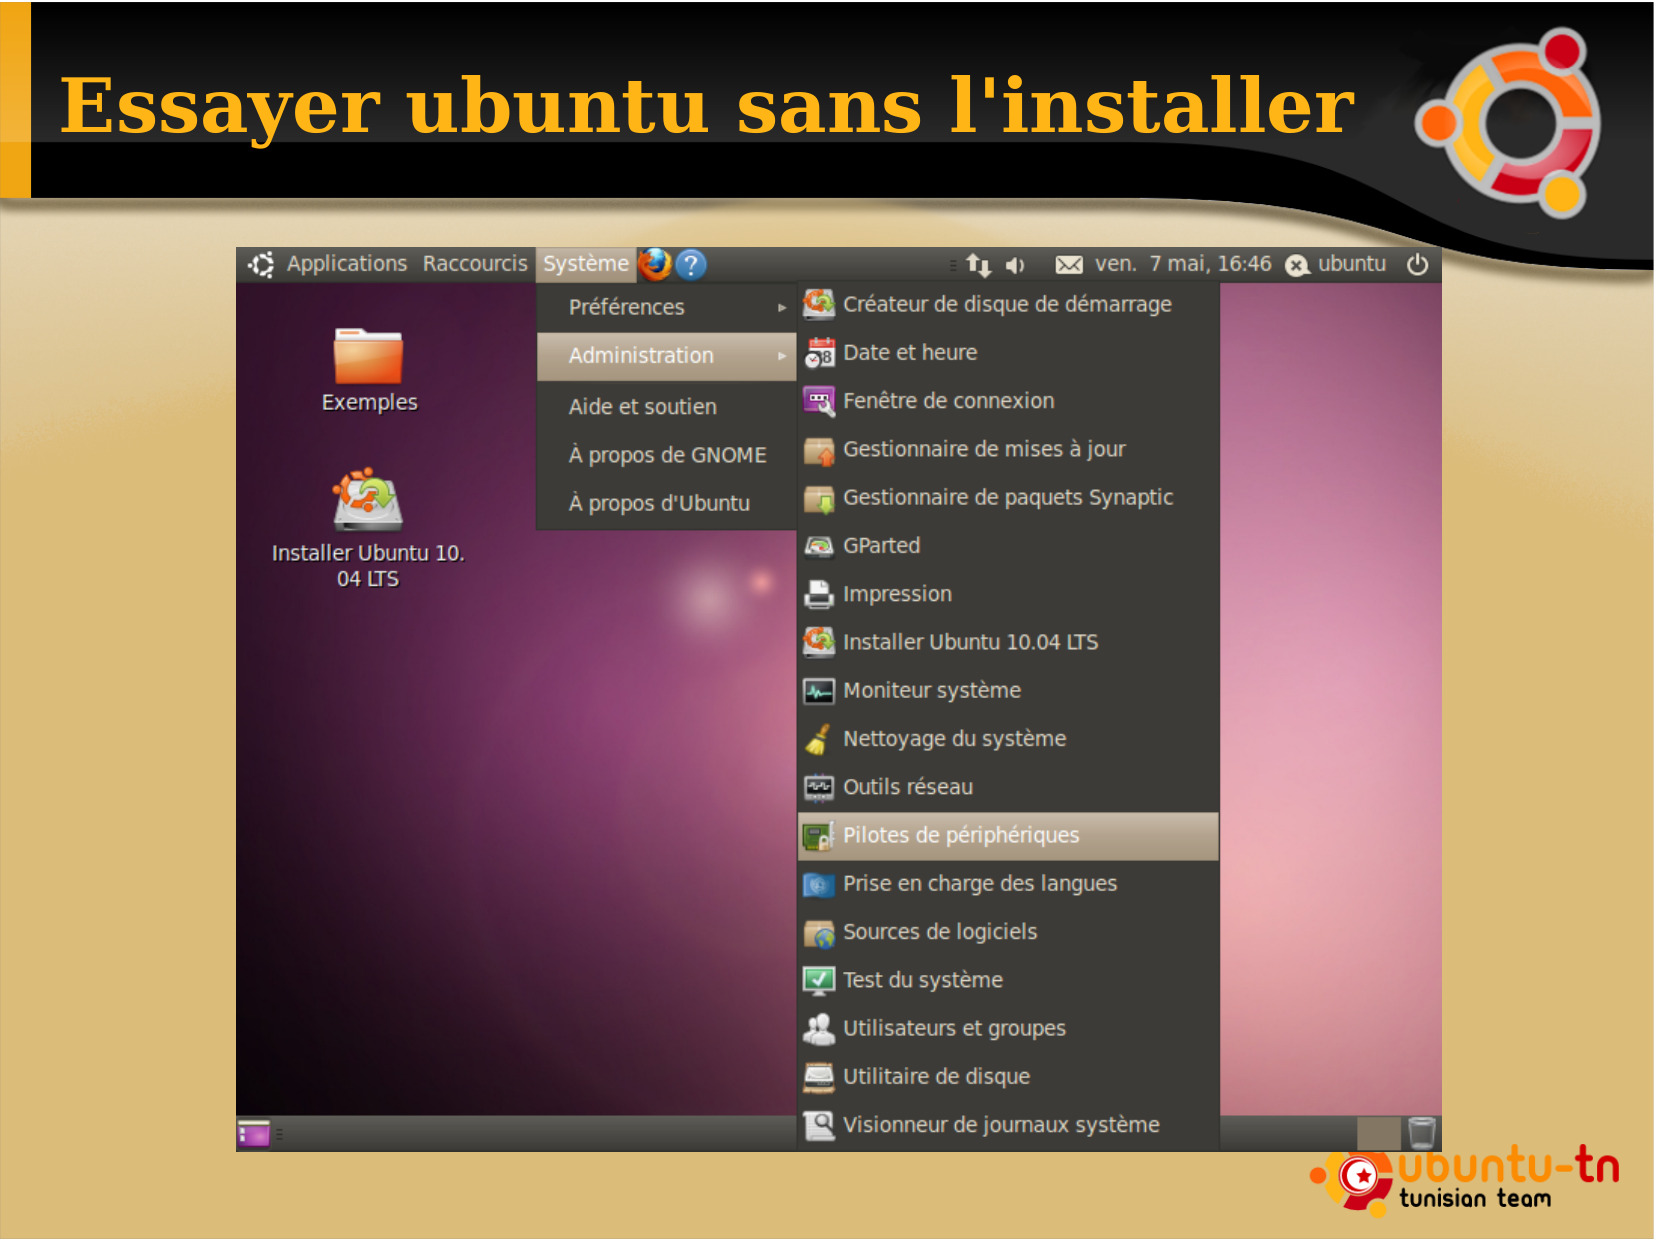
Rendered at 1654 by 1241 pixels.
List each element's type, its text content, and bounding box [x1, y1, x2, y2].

picture [0, 0, 1654, 1241]
title Essayer ubuntu sans l'installer [59, 9, 1447, 202]
